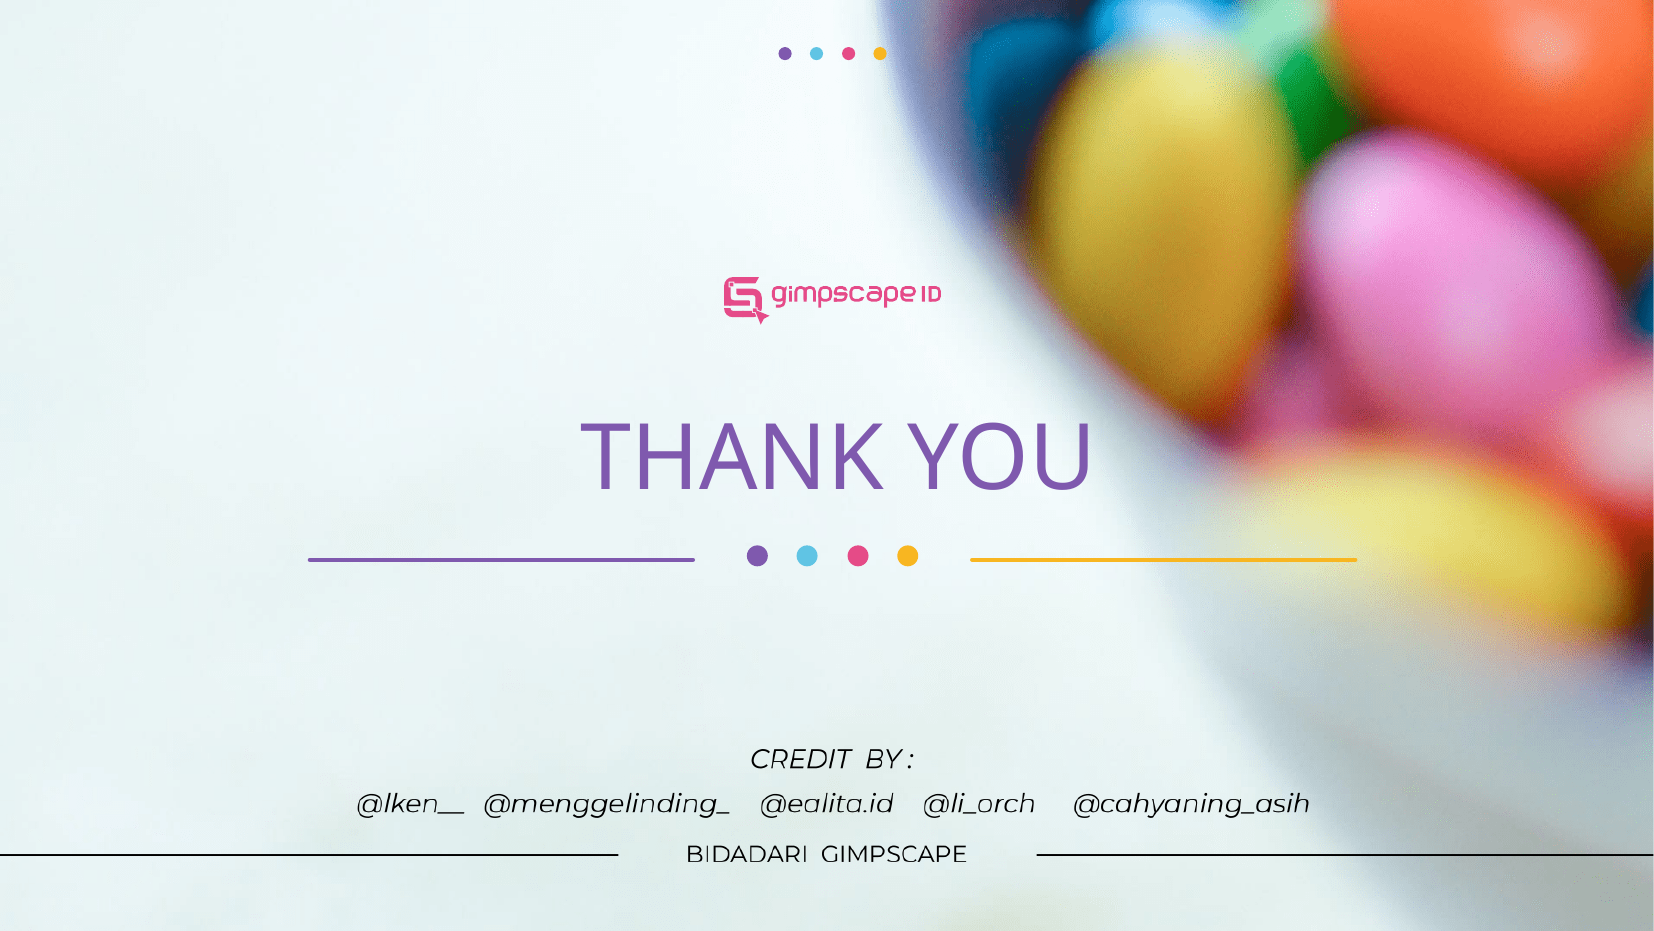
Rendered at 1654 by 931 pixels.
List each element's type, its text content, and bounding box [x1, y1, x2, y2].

text_box [847, 545, 869, 567]
text_box [900, 286, 917, 302]
text_box [866, 286, 882, 302]
text_box [849, 286, 865, 302]
picture [0, 0, 1654, 931]
title THANK YOU [94, 376, 1583, 532]
text_box [818, 286, 848, 308]
text_box [746, 545, 768, 567]
text_box [928, 286, 941, 302]
text_box [873, 47, 887, 61]
text_box [796, 545, 818, 567]
text_box [778, 47, 792, 61]
text_box [794, 286, 816, 302]
text_box [771, 286, 787, 308]
text_box [809, 47, 824, 61]
text_box [842, 47, 856, 61]
text_box [921, 286, 925, 302]
text_box [724, 288, 770, 325]
text_box [897, 545, 919, 567]
text_box [884, 286, 898, 308]
text_box [724, 277, 759, 306]
